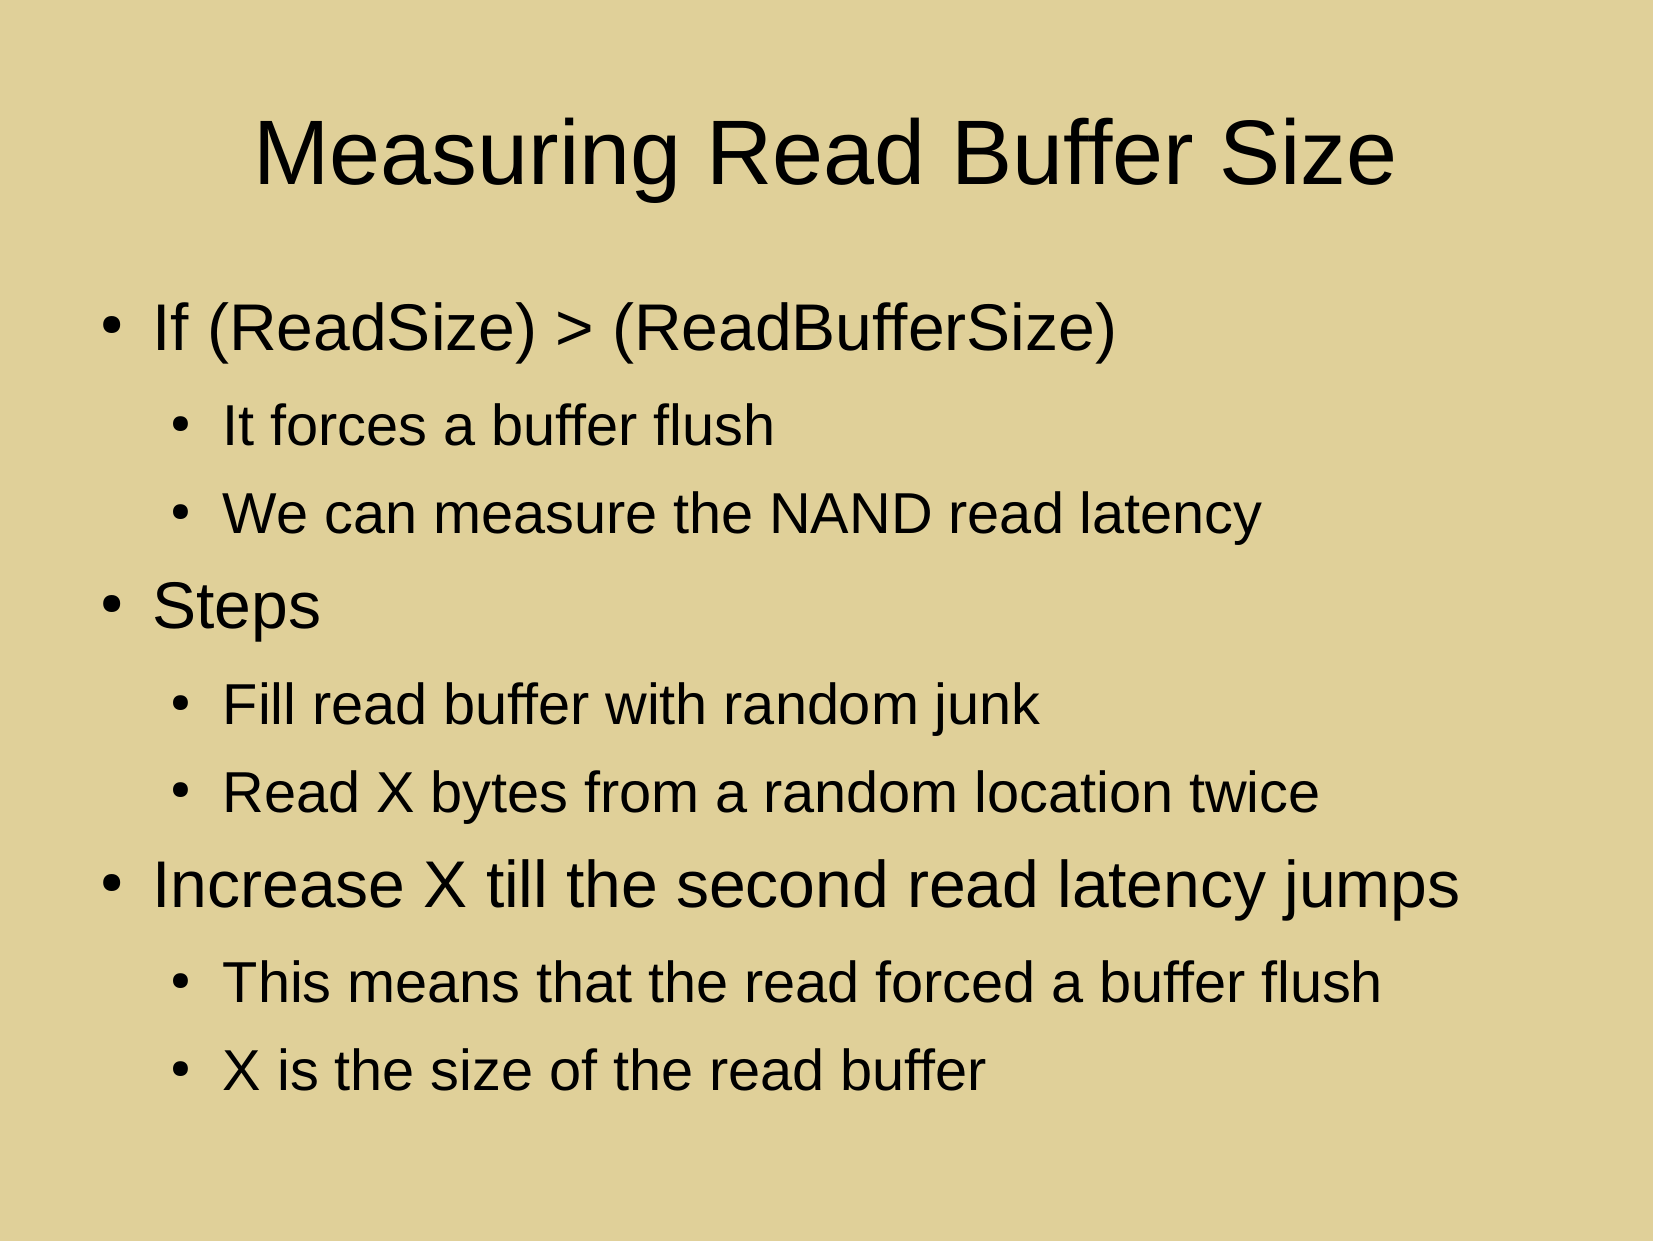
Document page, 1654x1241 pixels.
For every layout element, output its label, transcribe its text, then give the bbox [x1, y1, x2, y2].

list If (ReadSize) > (ReadBufferSize) It forces a buffer flush We can measure the NAND read latency Steps Fill read buffer with random junk Read X bytes from a random location twice Increase X till the second read latency jumps This means that the read forced a buffer flush X is the size of the read buffer [82, 290, 1571, 1109]
title Measuring Read Buffer Size [82, 49, 1571, 257]
